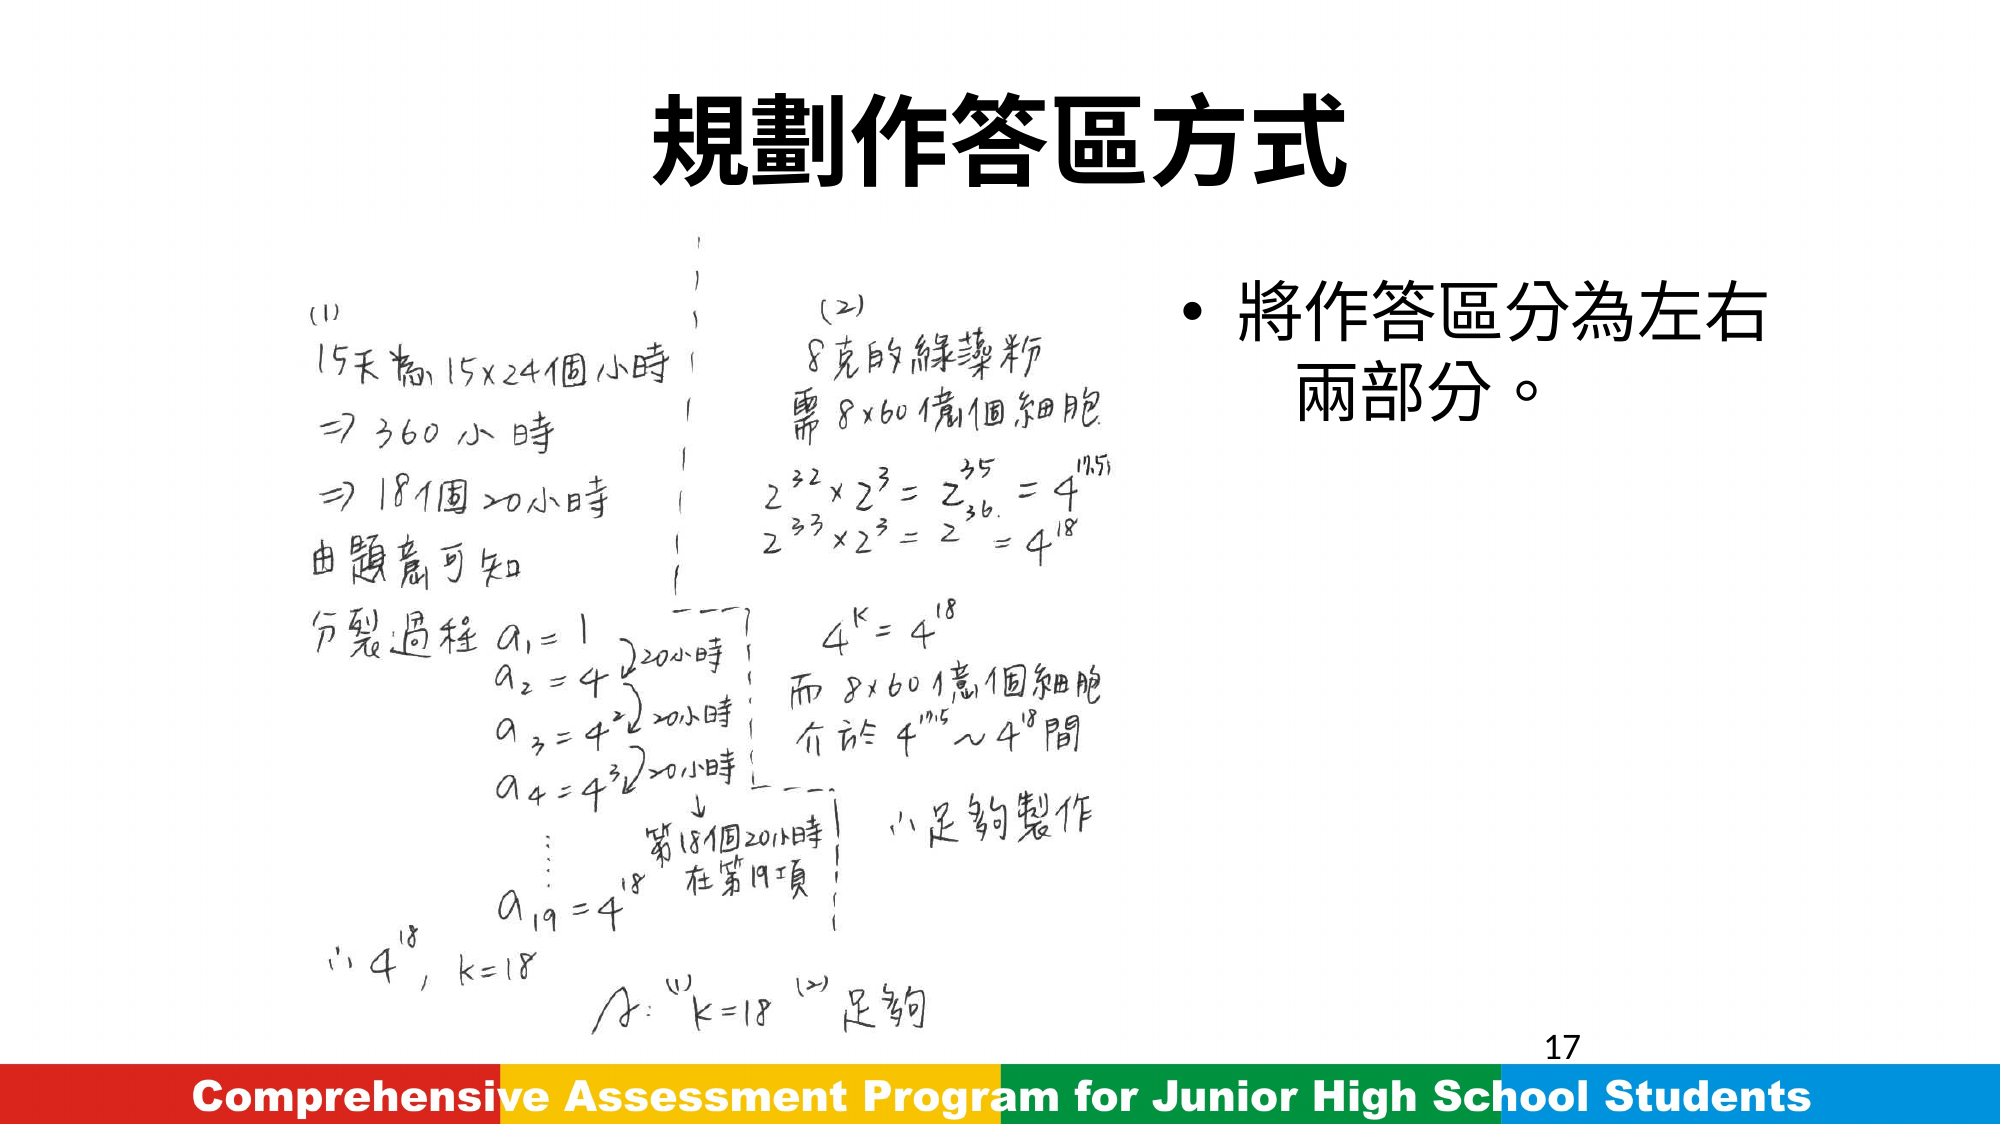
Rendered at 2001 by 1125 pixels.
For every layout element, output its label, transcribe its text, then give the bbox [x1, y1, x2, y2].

text_box 17 [1528, 1014, 1995, 1075]
picture [301, 224, 1119, 1045]
list 將作答區分為左右兩部分。 [1165, 262, 1790, 1005]
title 規劃作答區方式 [99, 45, 1900, 233]
